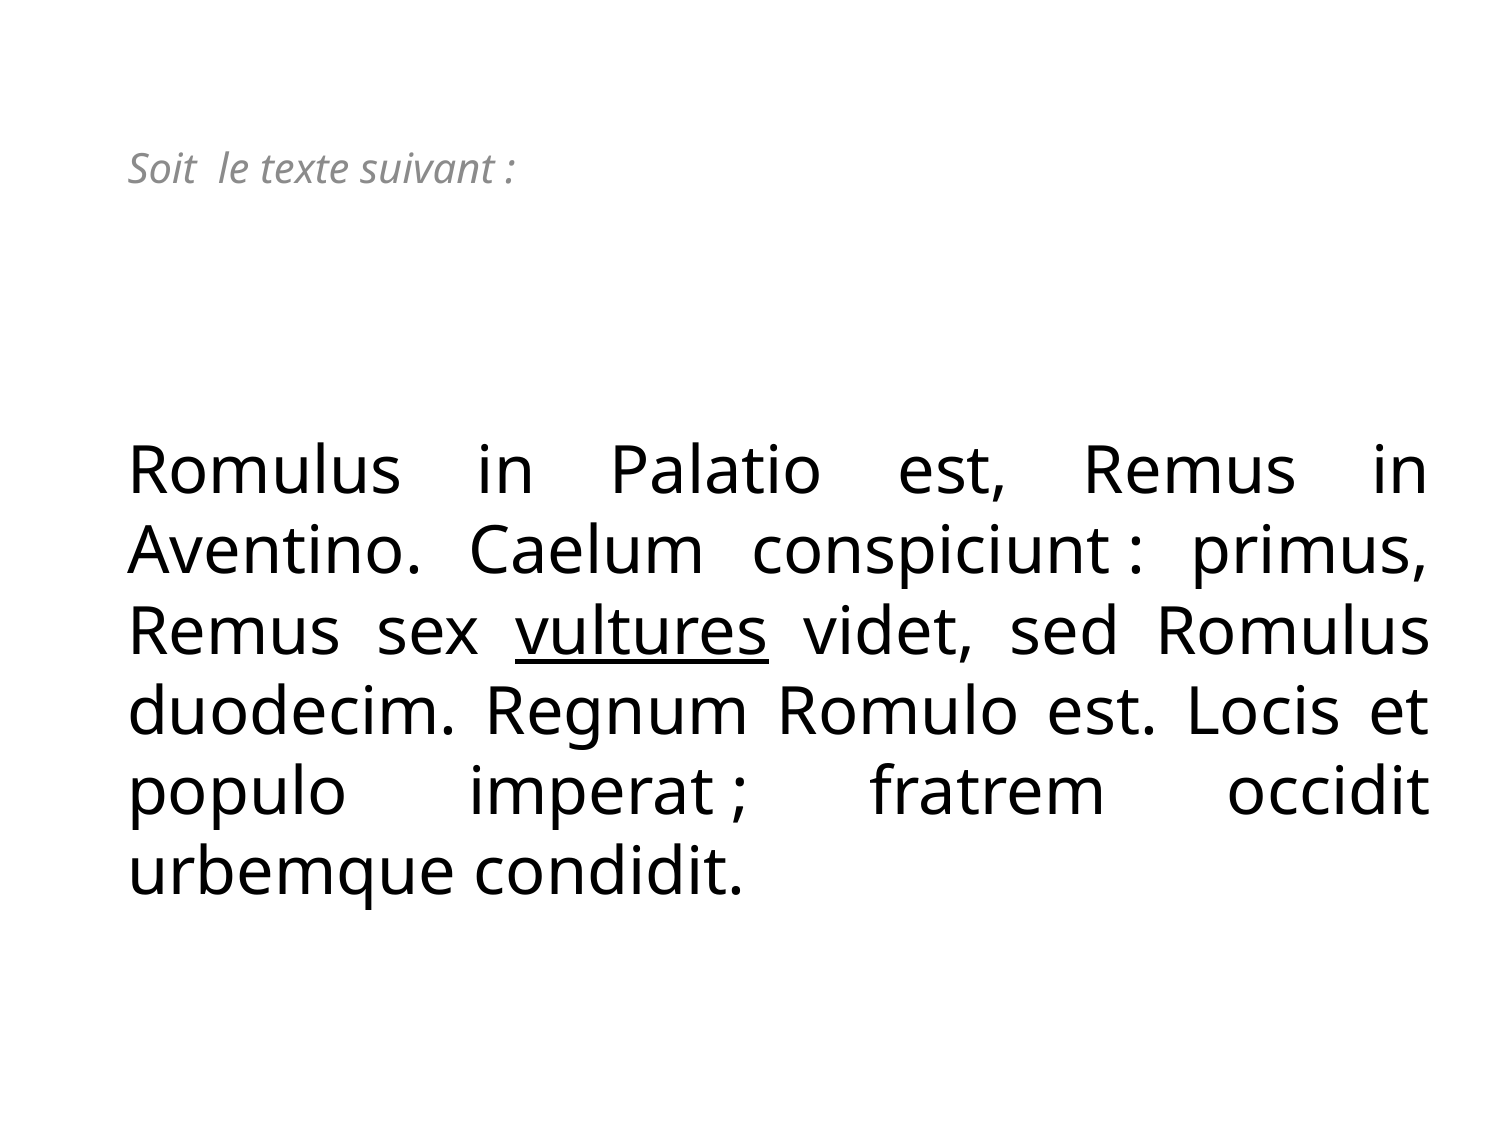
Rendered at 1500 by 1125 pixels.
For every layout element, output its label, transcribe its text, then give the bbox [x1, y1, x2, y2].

title Soit le texte suivant : [112, 125, 1388, 209]
subtitle Romulus in Palatio est, Remus in Aventino. Caelum conspiciunt : primus, Remus sex vultures videt, sed Romulus duodecim. Regnum Romulo est. Locis et populo imperat ; fratrem occidit urbemque condidit. [112, 267, 1447, 988]
